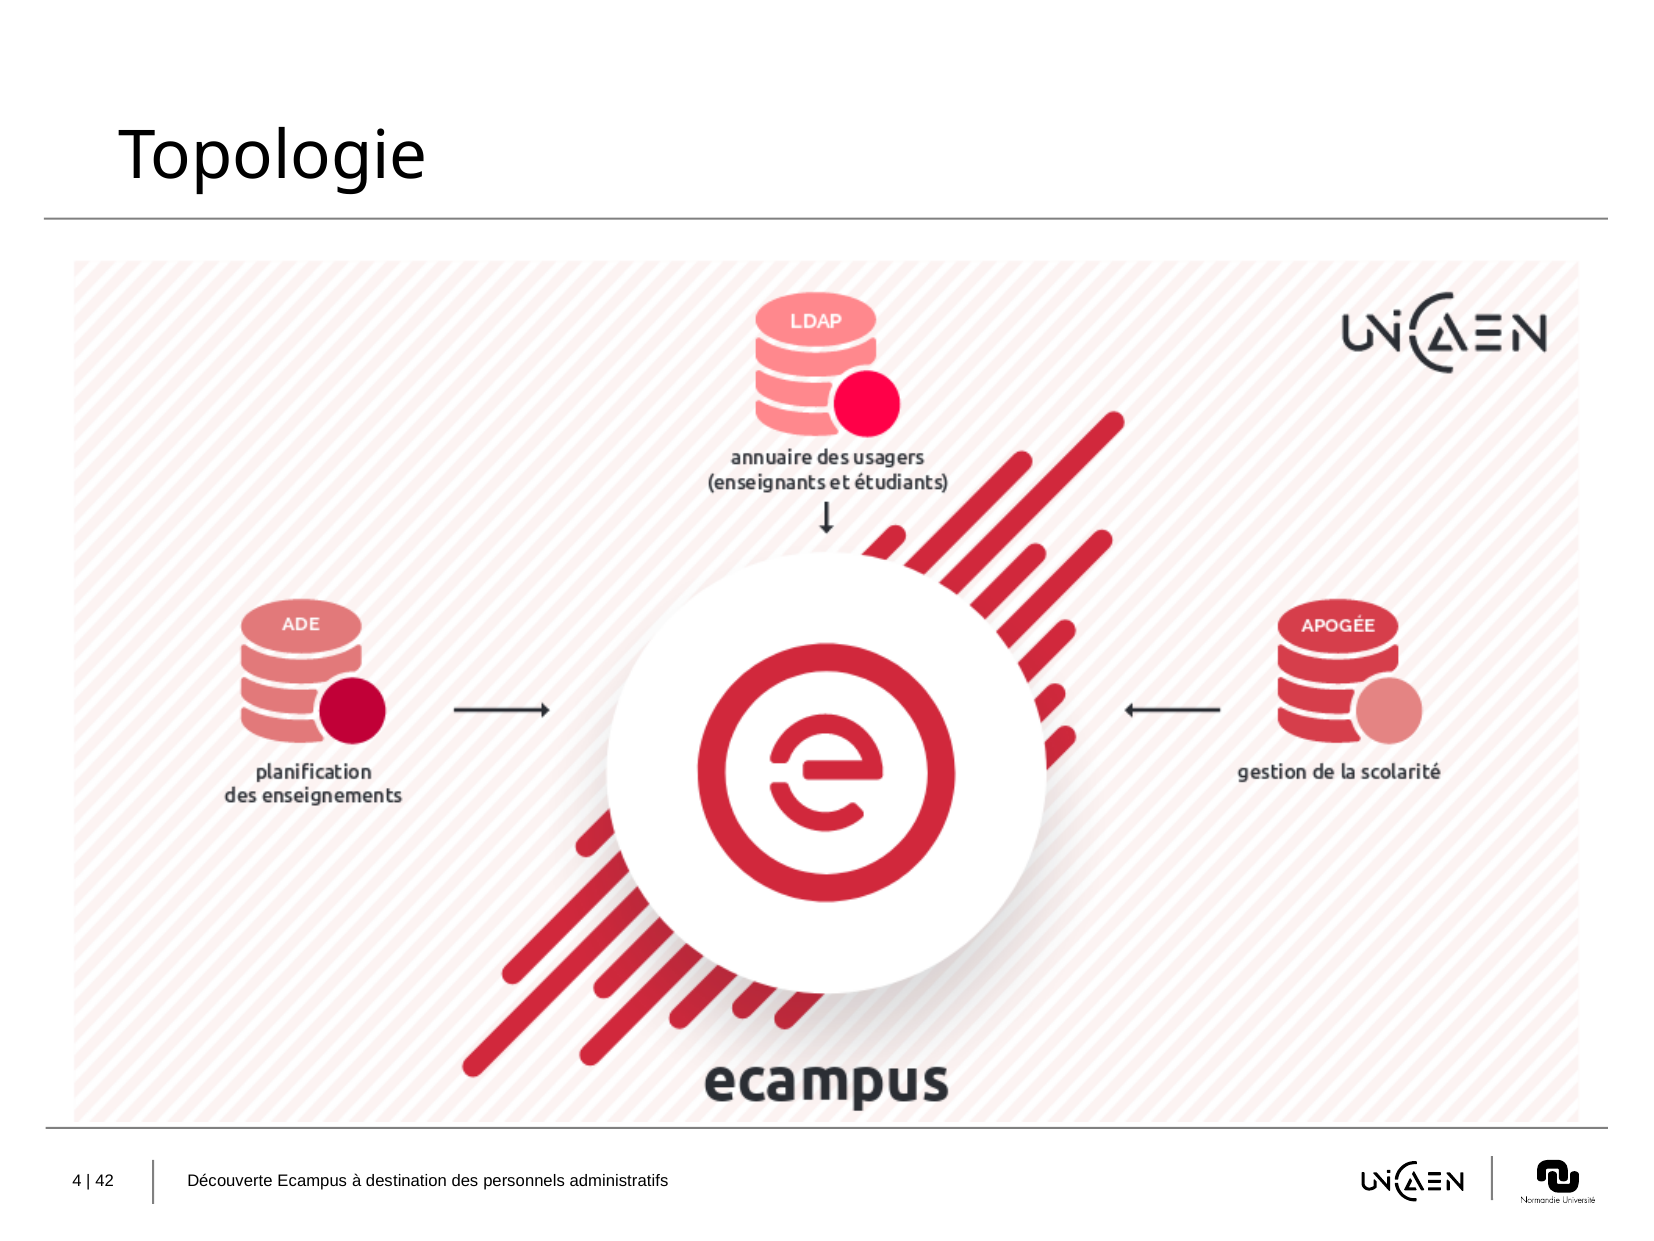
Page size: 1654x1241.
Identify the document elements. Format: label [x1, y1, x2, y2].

text_box [82, 49, 1571, 250]
picture [65, 250, 1594, 1122]
